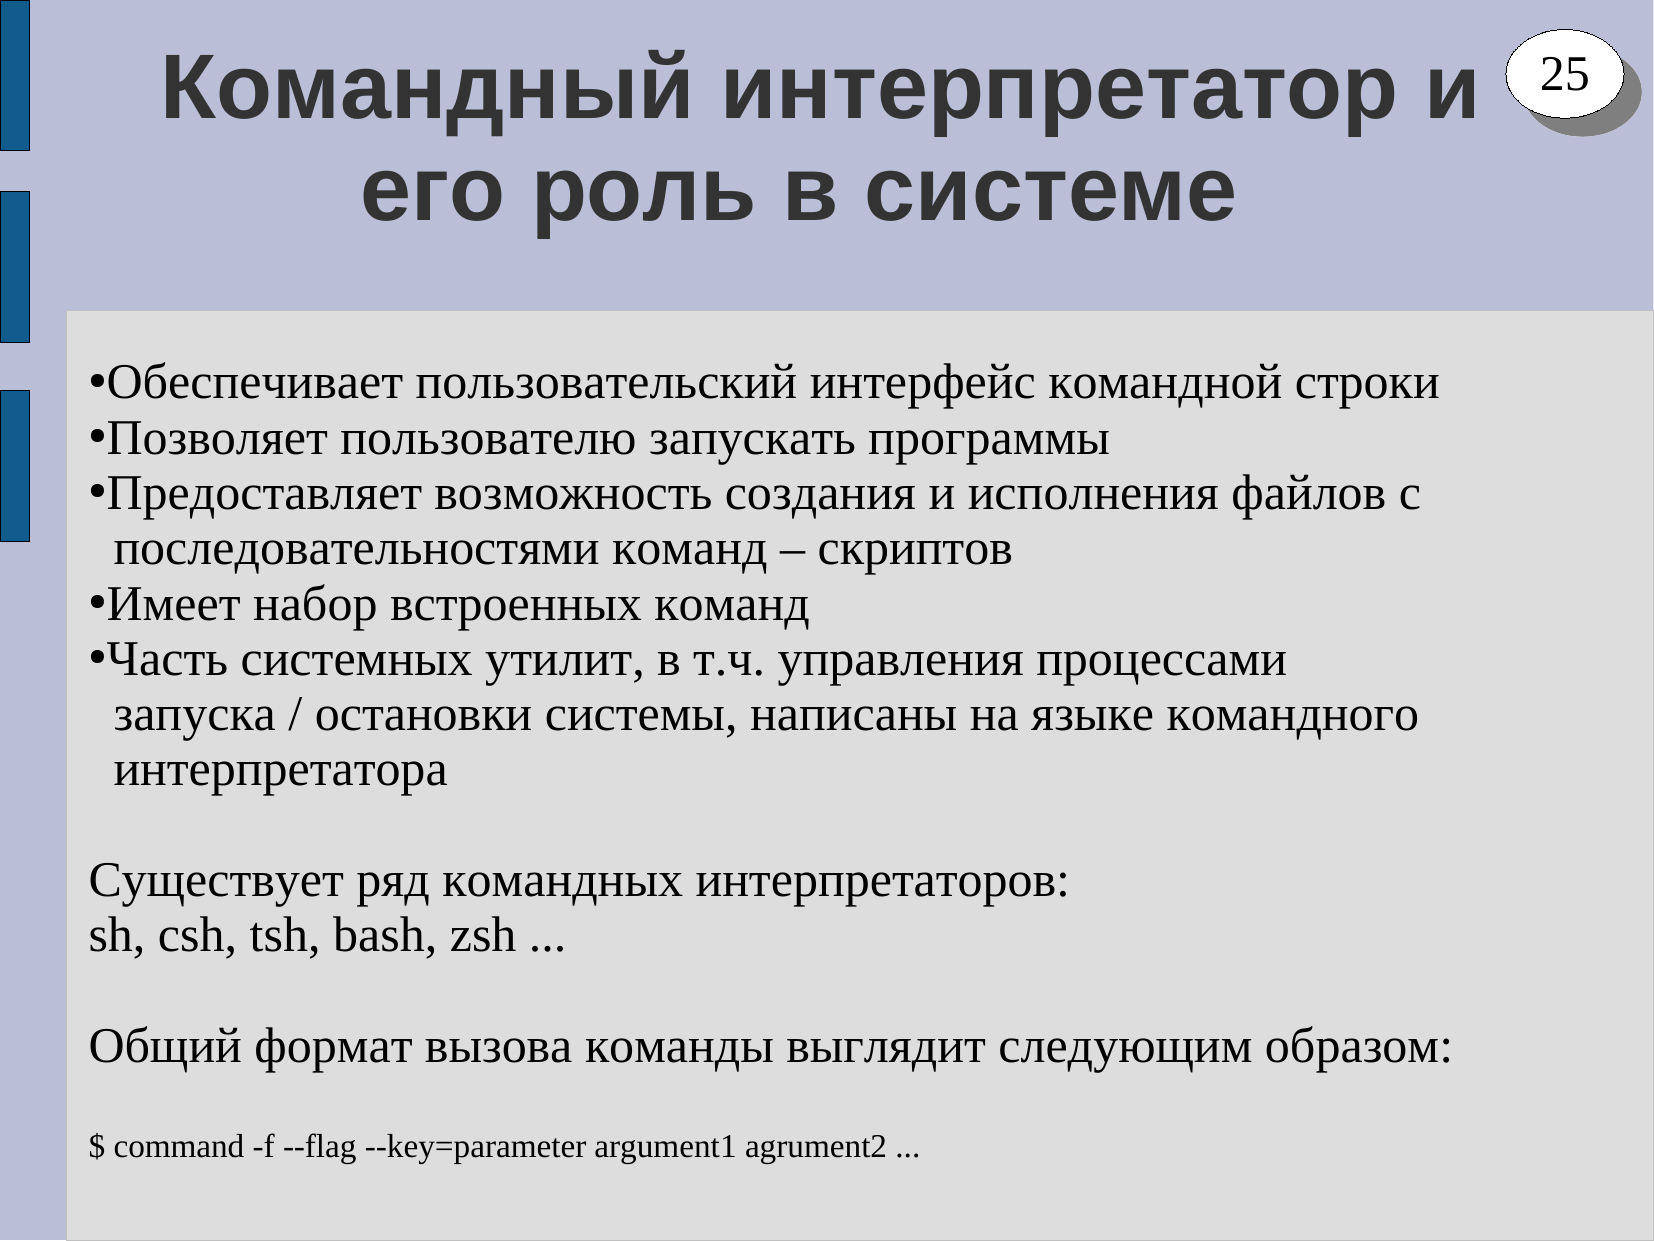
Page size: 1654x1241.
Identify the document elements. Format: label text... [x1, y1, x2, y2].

text_box 25 [1505, 29, 1625, 119]
text_box Обеспечивает пользовательский интерфейс командной строки Позволяет пользователю запускать программы Предоставляет возможность создания и исполнения файлов с последовательностями команд – скриптов Имеет набор встроенных команд Часть системных утилит, в т.ч. управления процессами запуска / остановки системы, написаны на языке командного интерпретатора Существует ряд командных интерпретаторов: sh, csh, tsh, bash, zsh ... Общий формат вызова команды выглядит следующим образом: $ command -f --flag --key=parameter argument1 agrument2 ... [88, 354, 1565, 1182]
title Командный интерпретатор и его роль в системе [93, 0, 1506, 354]
